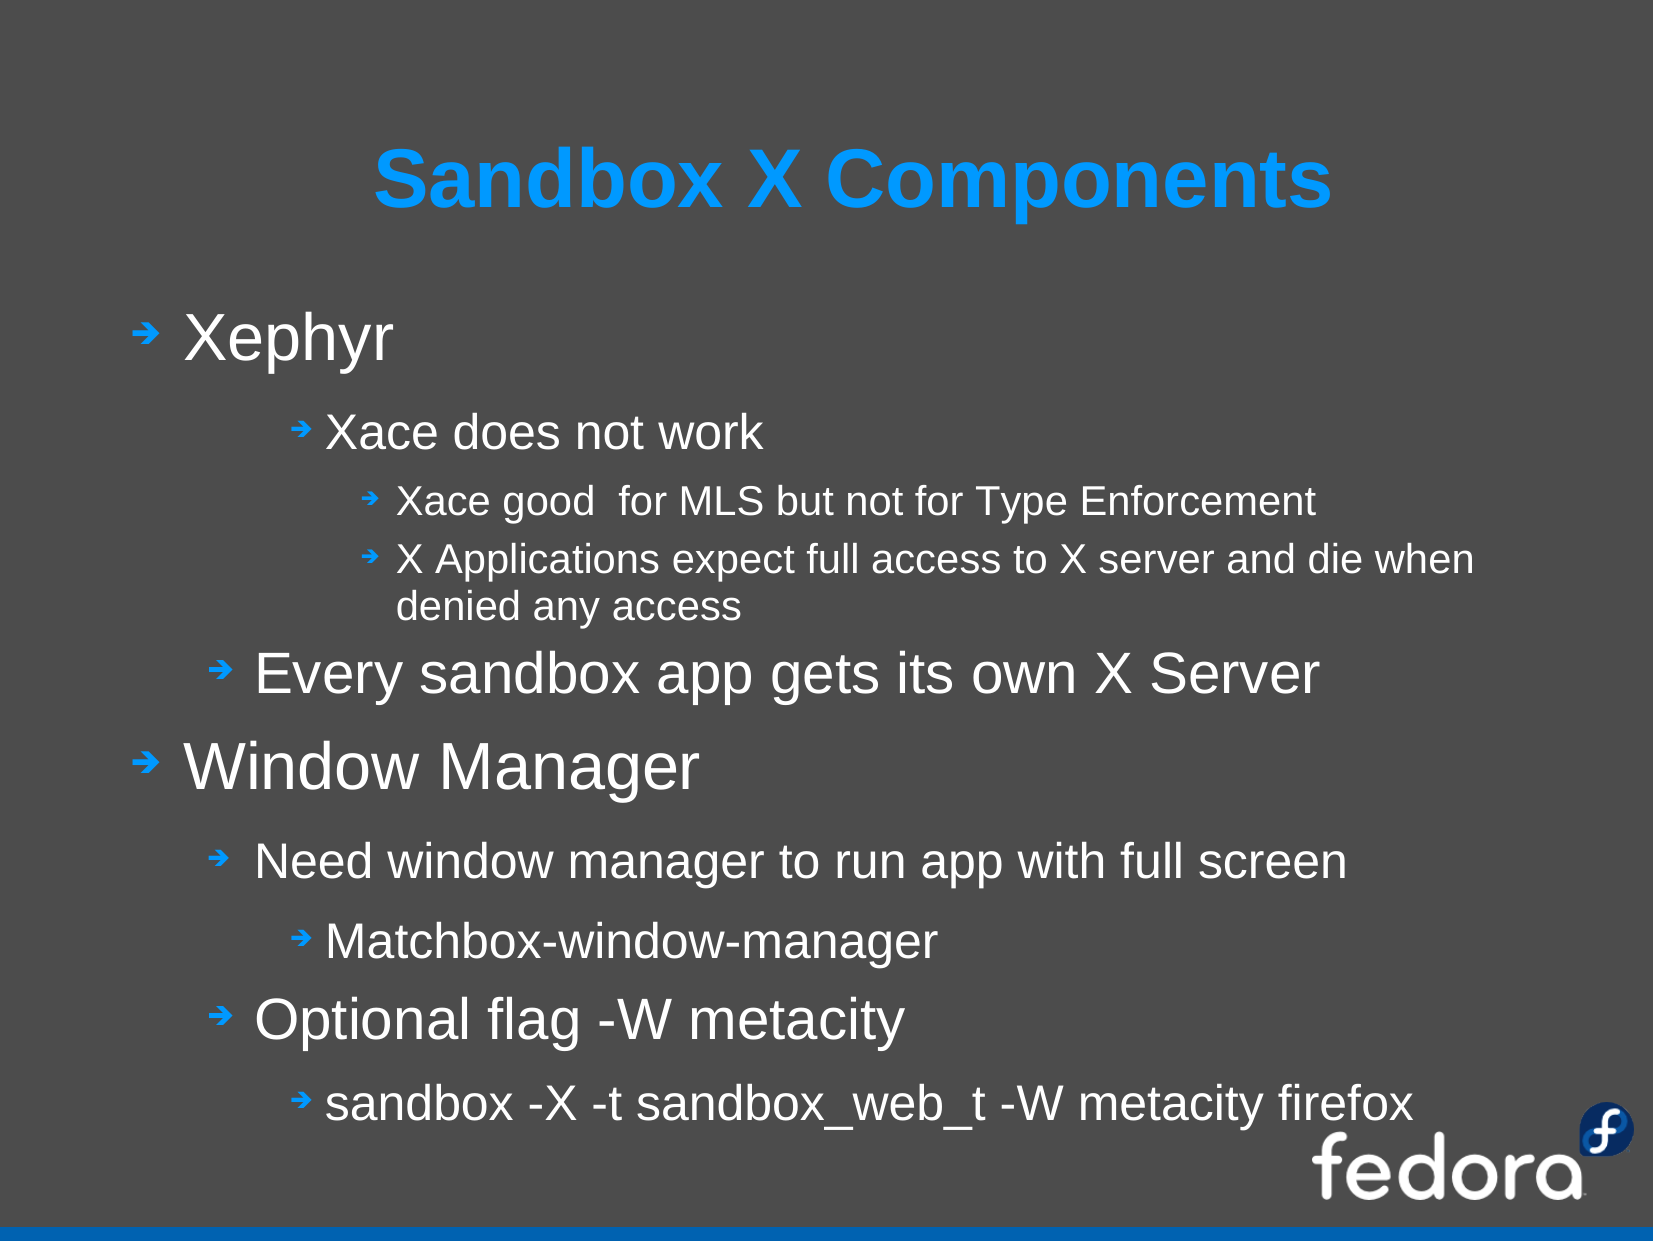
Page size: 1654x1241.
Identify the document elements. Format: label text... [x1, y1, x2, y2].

list Xephyr Xace does not work Xace good for MLS but not for Type Enforcement X Applications expect full access to X server and die when denied any access Every sandbox app gets its own X Server Window Manager Need window manager to run app with full screen Matchbox-window-manager Optional flag -W metacity sandbox -X -t sandbox_web_t -W metacity firefox [112, 300, 1524, 1132]
picture [1312, 1102, 1634, 1200]
title Sandbox X Components [112, 82, 1524, 275]
